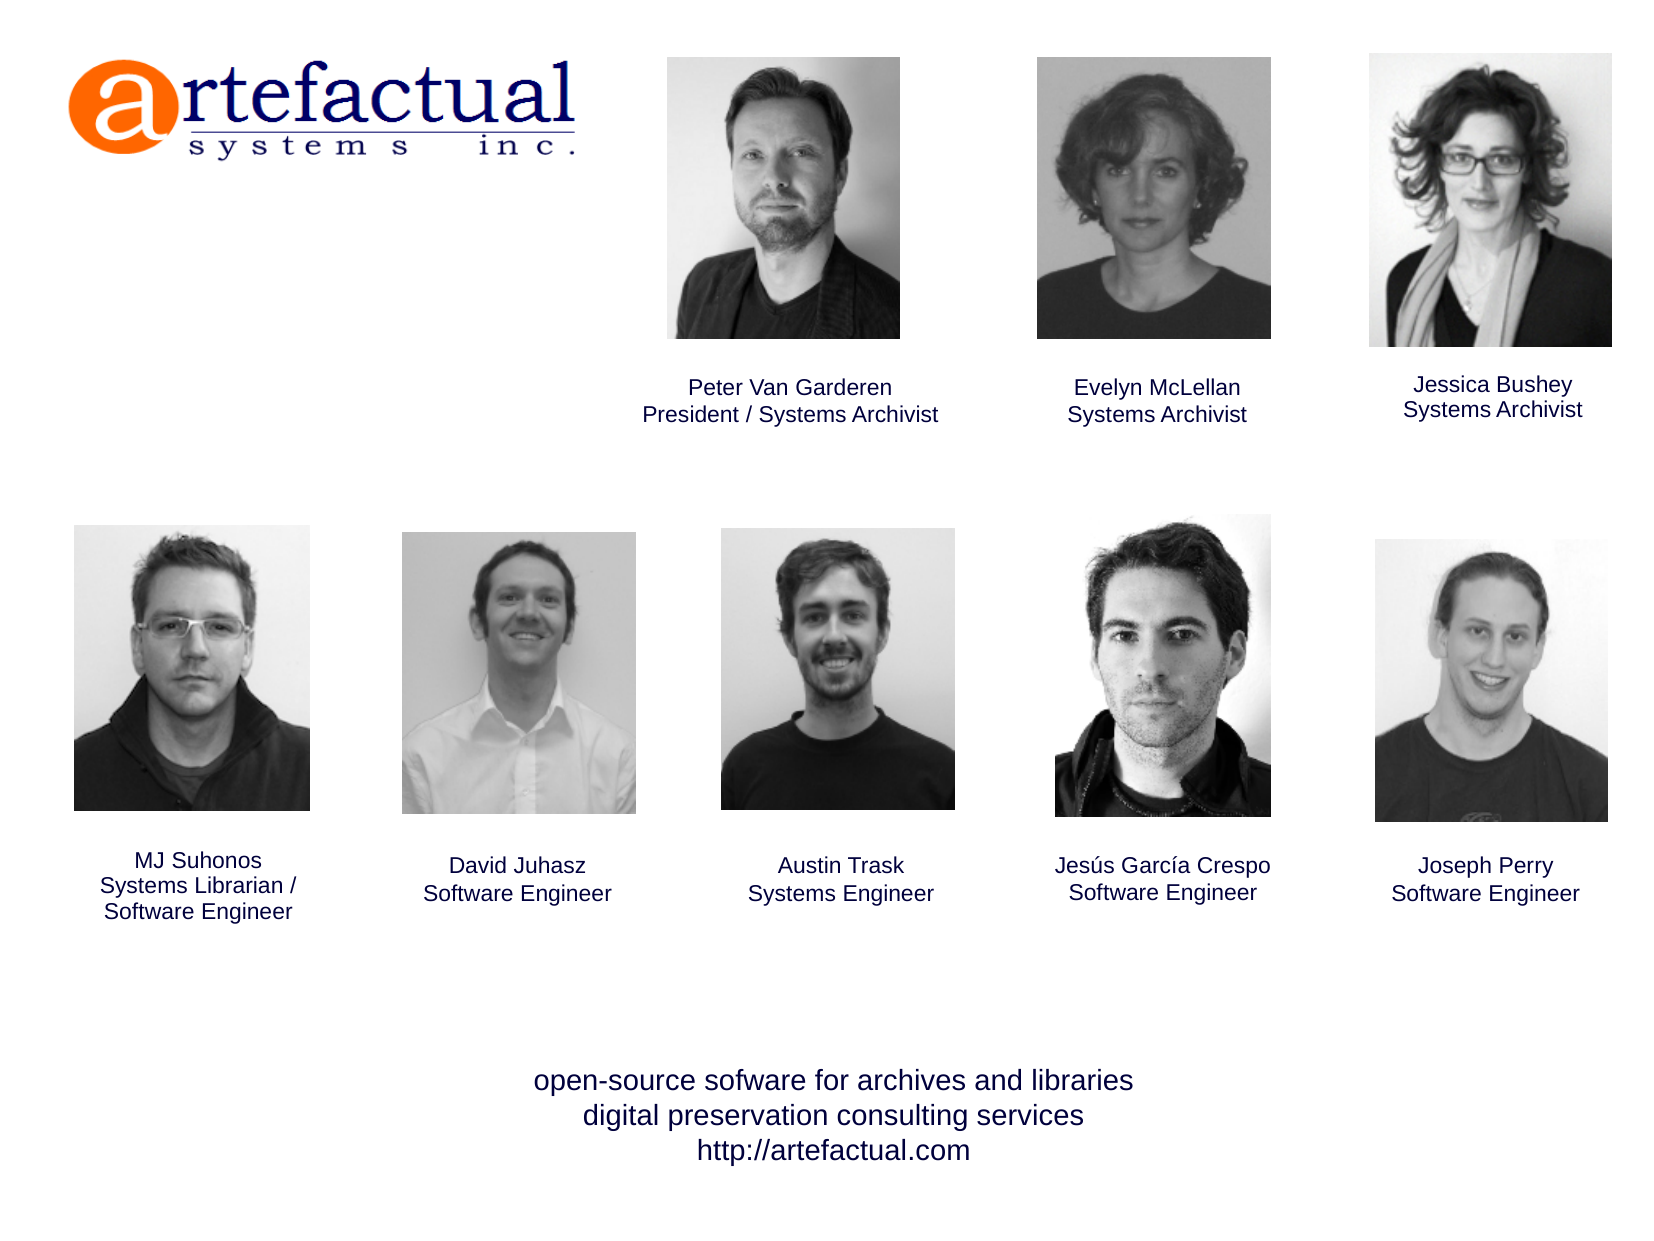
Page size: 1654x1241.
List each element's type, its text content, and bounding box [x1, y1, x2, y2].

text_box Austin Trask Systems Engineer [733, 843, 950, 909]
text_box MJ Suhonos Systems Librarian / Software Engineer [77, 840, 320, 932]
picture [74, 525, 310, 811]
text_box Jesús García Crespo Software Engineer [1040, 842, 1286, 909]
picture [667, 57, 900, 339]
text_box David Juhasz Software Engineer [408, 843, 627, 909]
picture [1037, 57, 1271, 339]
picture [1375, 539, 1608, 822]
text_box Evelyn McLellan Systems Archivist [1051, 364, 1263, 431]
picture [1369, 53, 1612, 347]
text_box Joseph Perry Software Engineer [1376, 843, 1596, 909]
picture [56, 46, 596, 174]
text_box Jessica Bushey Systems Archivist [1388, 364, 1599, 431]
picture [1055, 514, 1271, 817]
text_box open-source sofware for archives and libraries digital preservation consulting services http://artefactual.com [284, 1053, 1384, 1102]
text_box Peter Van Garderen President / Systems Archivist [626, 364, 955, 431]
picture [721, 528, 955, 810]
picture [402, 532, 636, 815]
